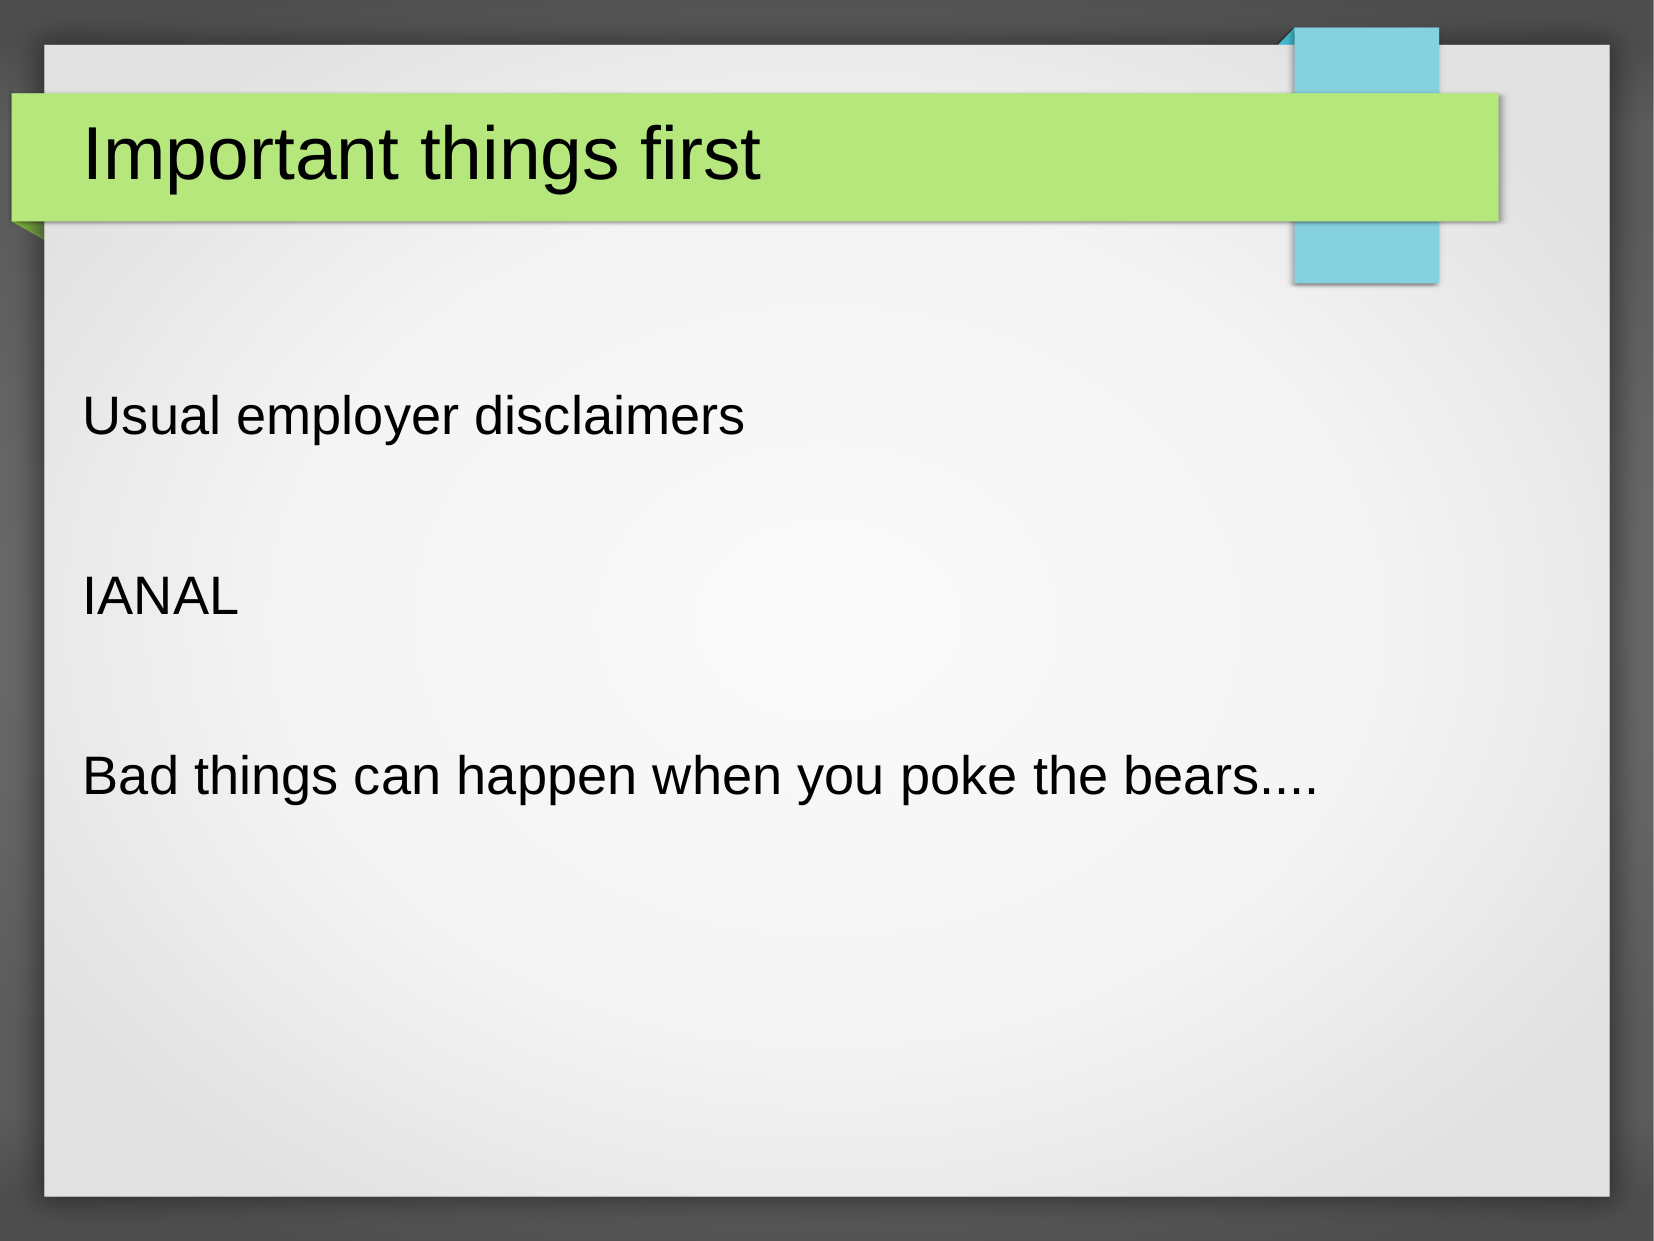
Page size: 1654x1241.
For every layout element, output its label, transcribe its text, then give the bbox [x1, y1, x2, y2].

list Usual employer disclaimers IANAL Bad things can happen when you poke the bears.... [82, 295, 1571, 1015]
title Important things first [82, 94, 1264, 213]
picture [0, 0, 1654, 1241]
